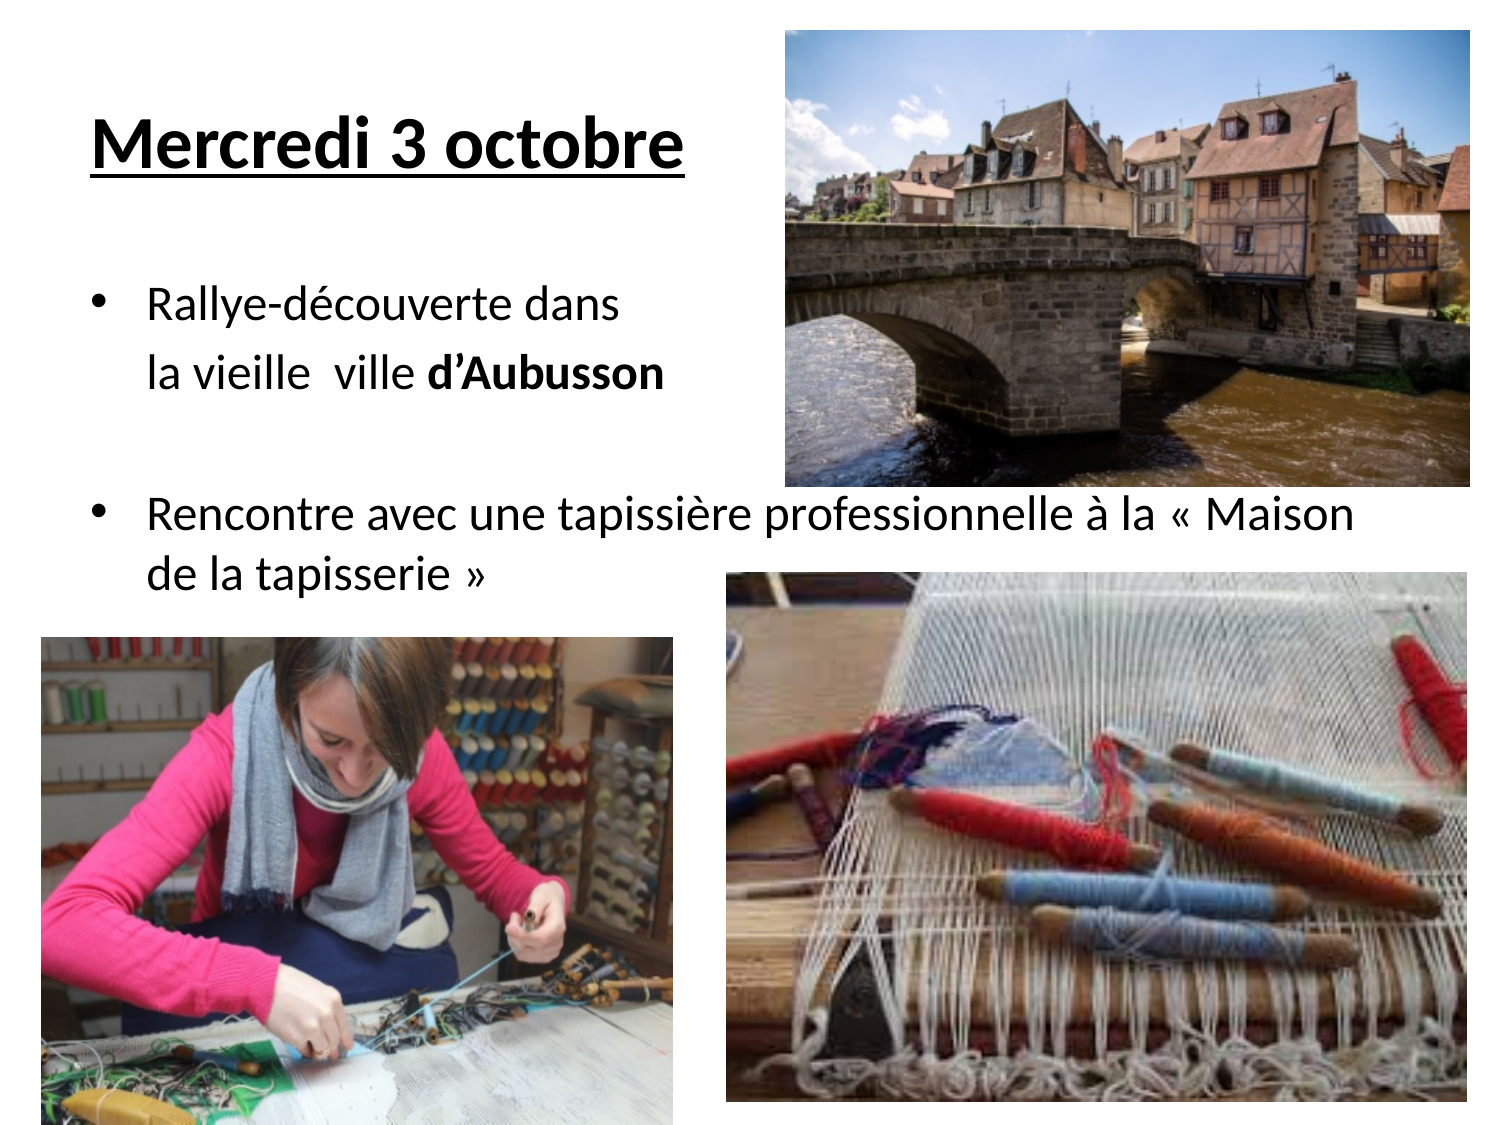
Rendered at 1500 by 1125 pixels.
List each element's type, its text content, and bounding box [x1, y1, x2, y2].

picture [785, 30, 1470, 487]
list Rallye-découverte dans la vieille ville d’Aubusson Rencontre avec une tapissière professionnelle à la « Maison de la tapisserie » [75, 262, 1425, 1005]
picture [726, 572, 1467, 1102]
picture [41, 637, 673, 1125]
title Mercredi 3 octobre [75, 45, 785, 233]
